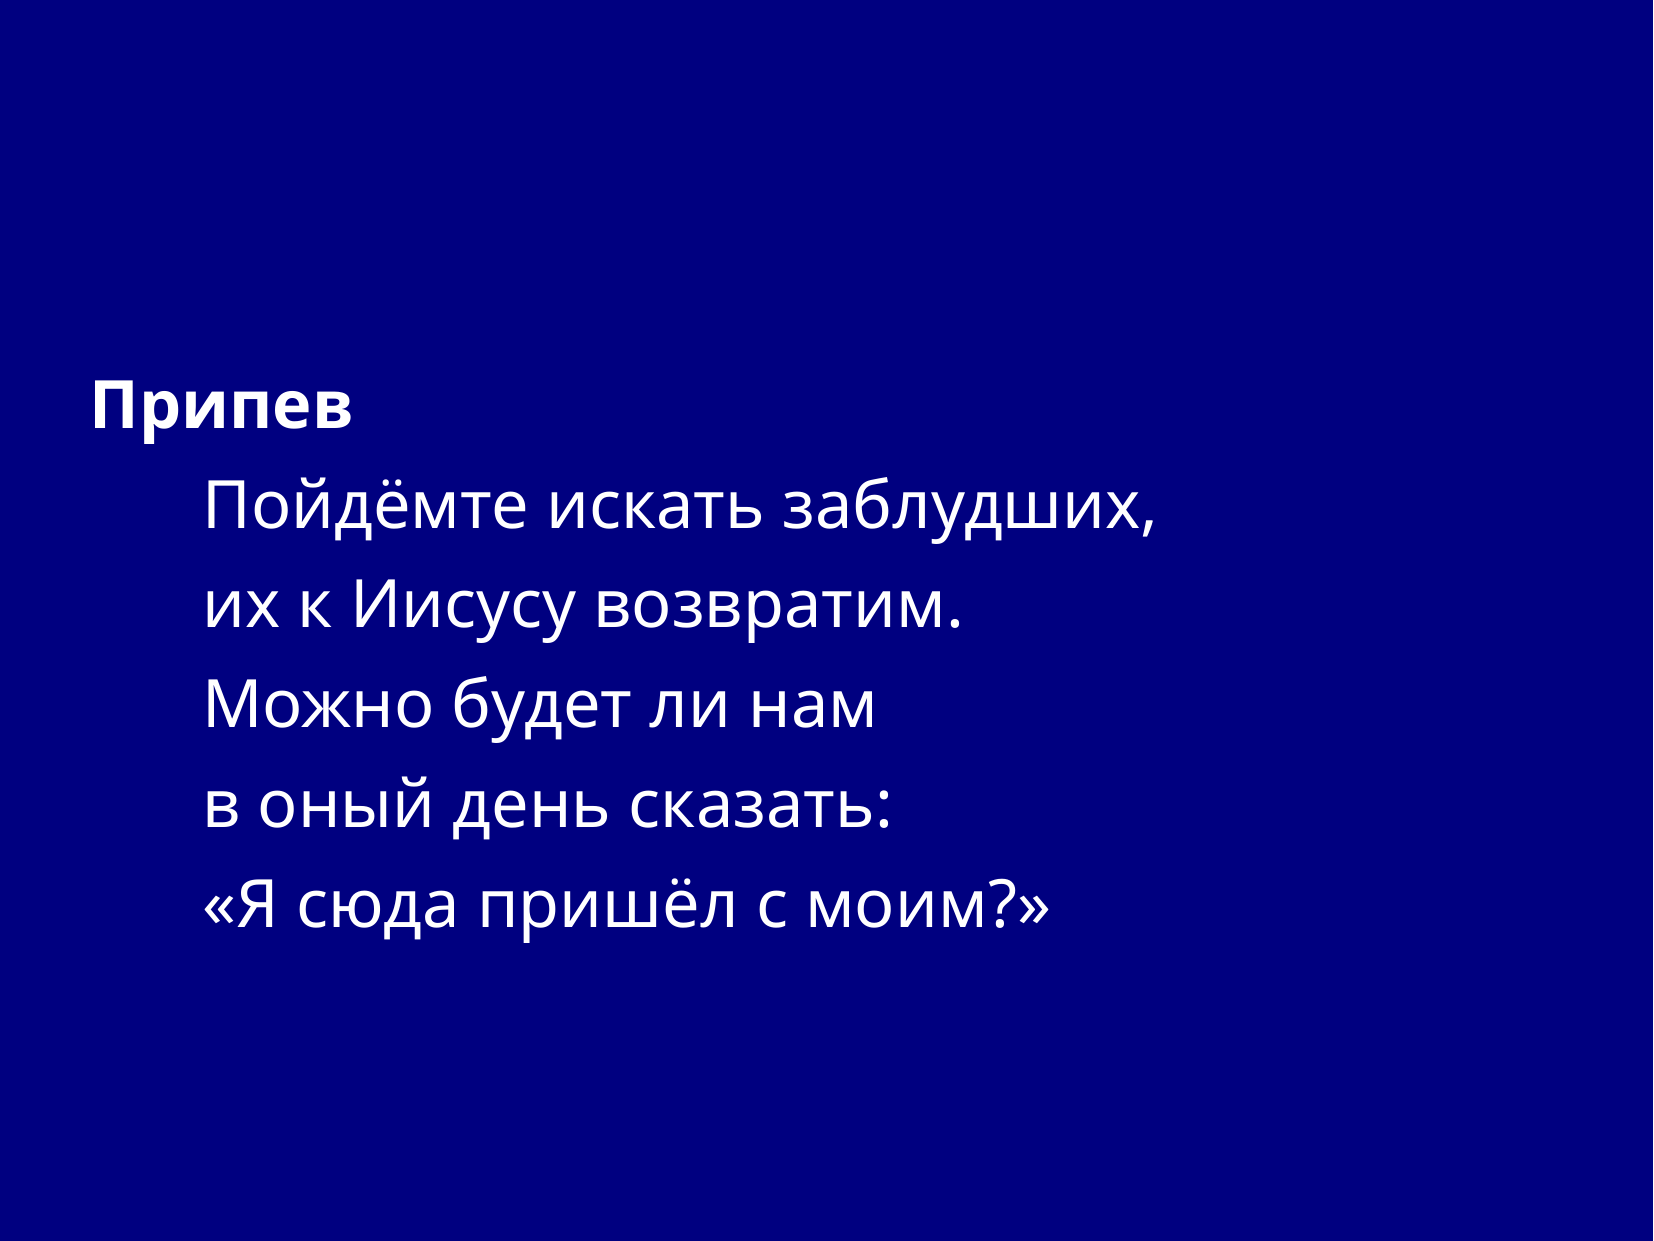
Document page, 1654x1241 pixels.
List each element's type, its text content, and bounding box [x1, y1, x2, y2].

text_box Припев Пойдёмте искать заблудших, их к Иисусу возвратим. Можно будет ли нам в оный день сказать: «Я сюда пришёл с моим?» [75, 150, 1576, 1163]
